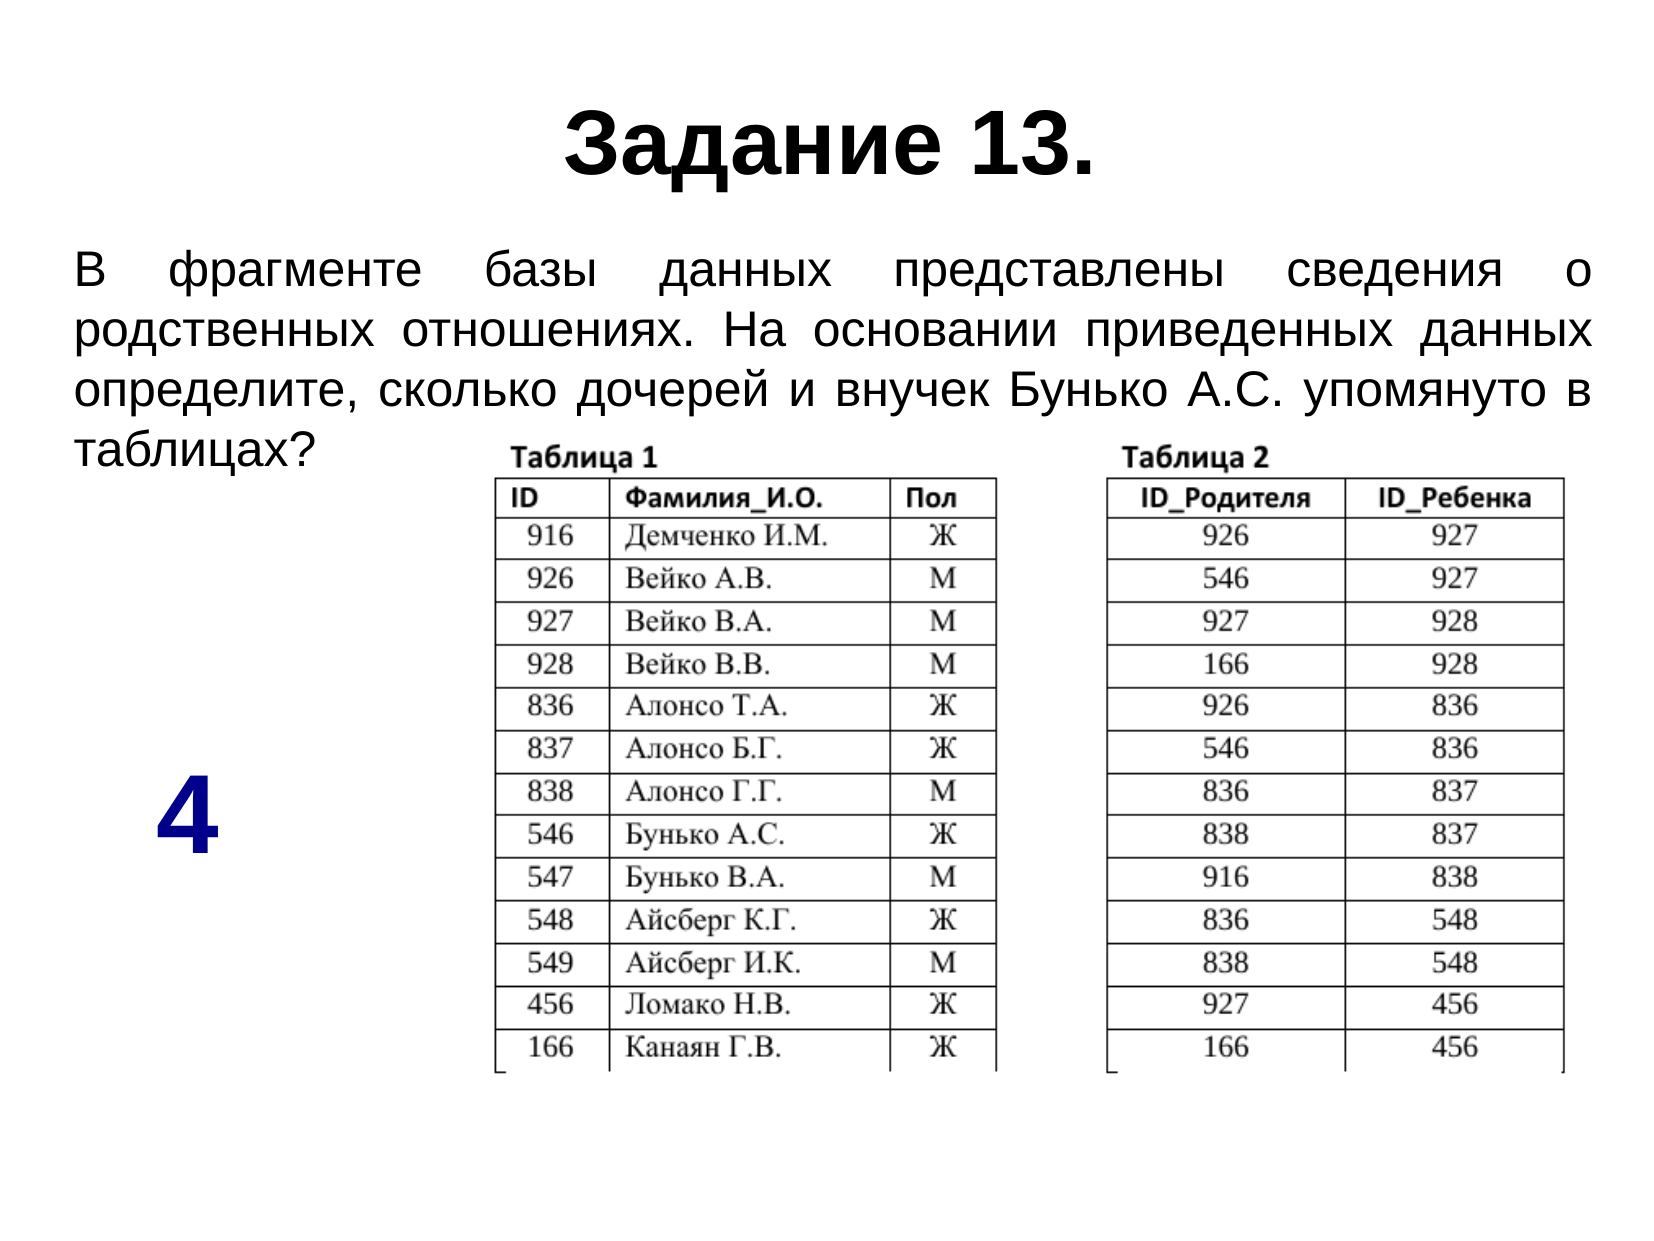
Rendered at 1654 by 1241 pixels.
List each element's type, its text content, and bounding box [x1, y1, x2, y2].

text_box 4 [141, 744, 272, 865]
list В фрагменте базы данных представлены сведения о родственных отношениях. На основании приведенных данных определите, сколько дочерей и внучек Бунько А.С. упомянуто в таблицах? [58, 229, 1609, 1194]
picture [459, 425, 1583, 1085]
title Задание 13. [82, 68, 1571, 207]
